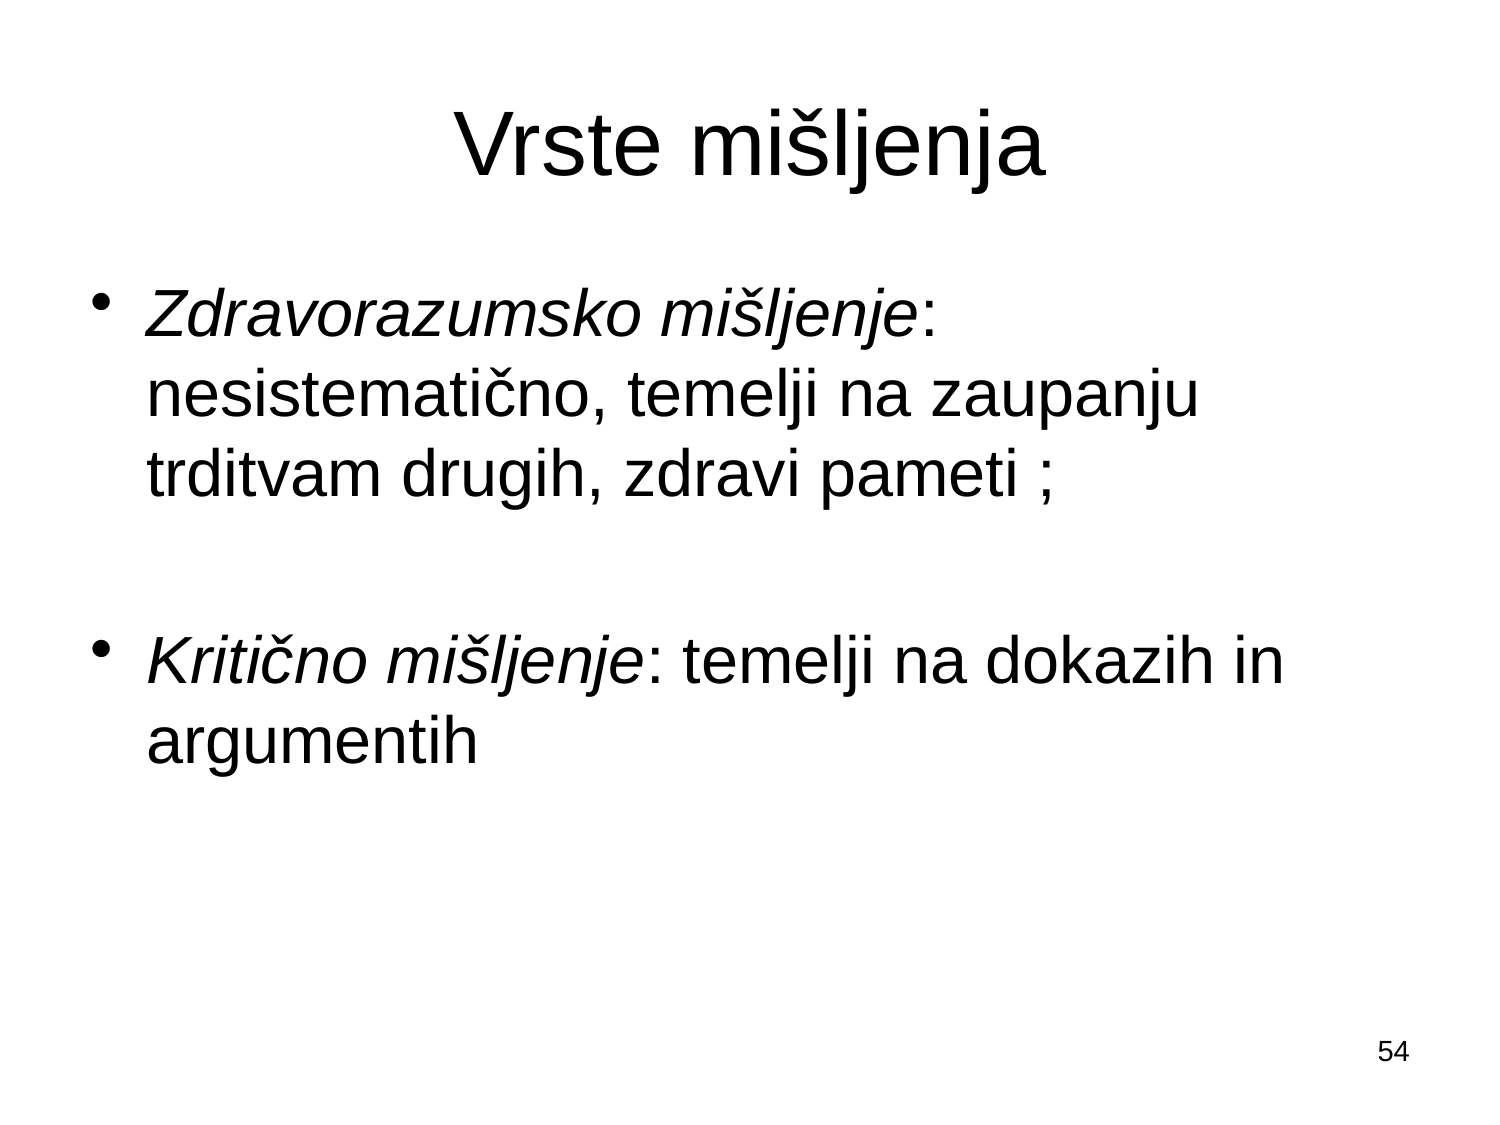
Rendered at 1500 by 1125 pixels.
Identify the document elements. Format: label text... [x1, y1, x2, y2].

title Vrste mišljenja [75, 45, 1425, 233]
slide_number <number> [1074, 1024, 1425, 1103]
list Zdravorazumsko mišljenje: nesistematično, temelji na zaupanju trditvam drugih, zdravi pameti ; Kritično mišljenje: temelji na dokazih in argumentih [75, 262, 1425, 1005]
